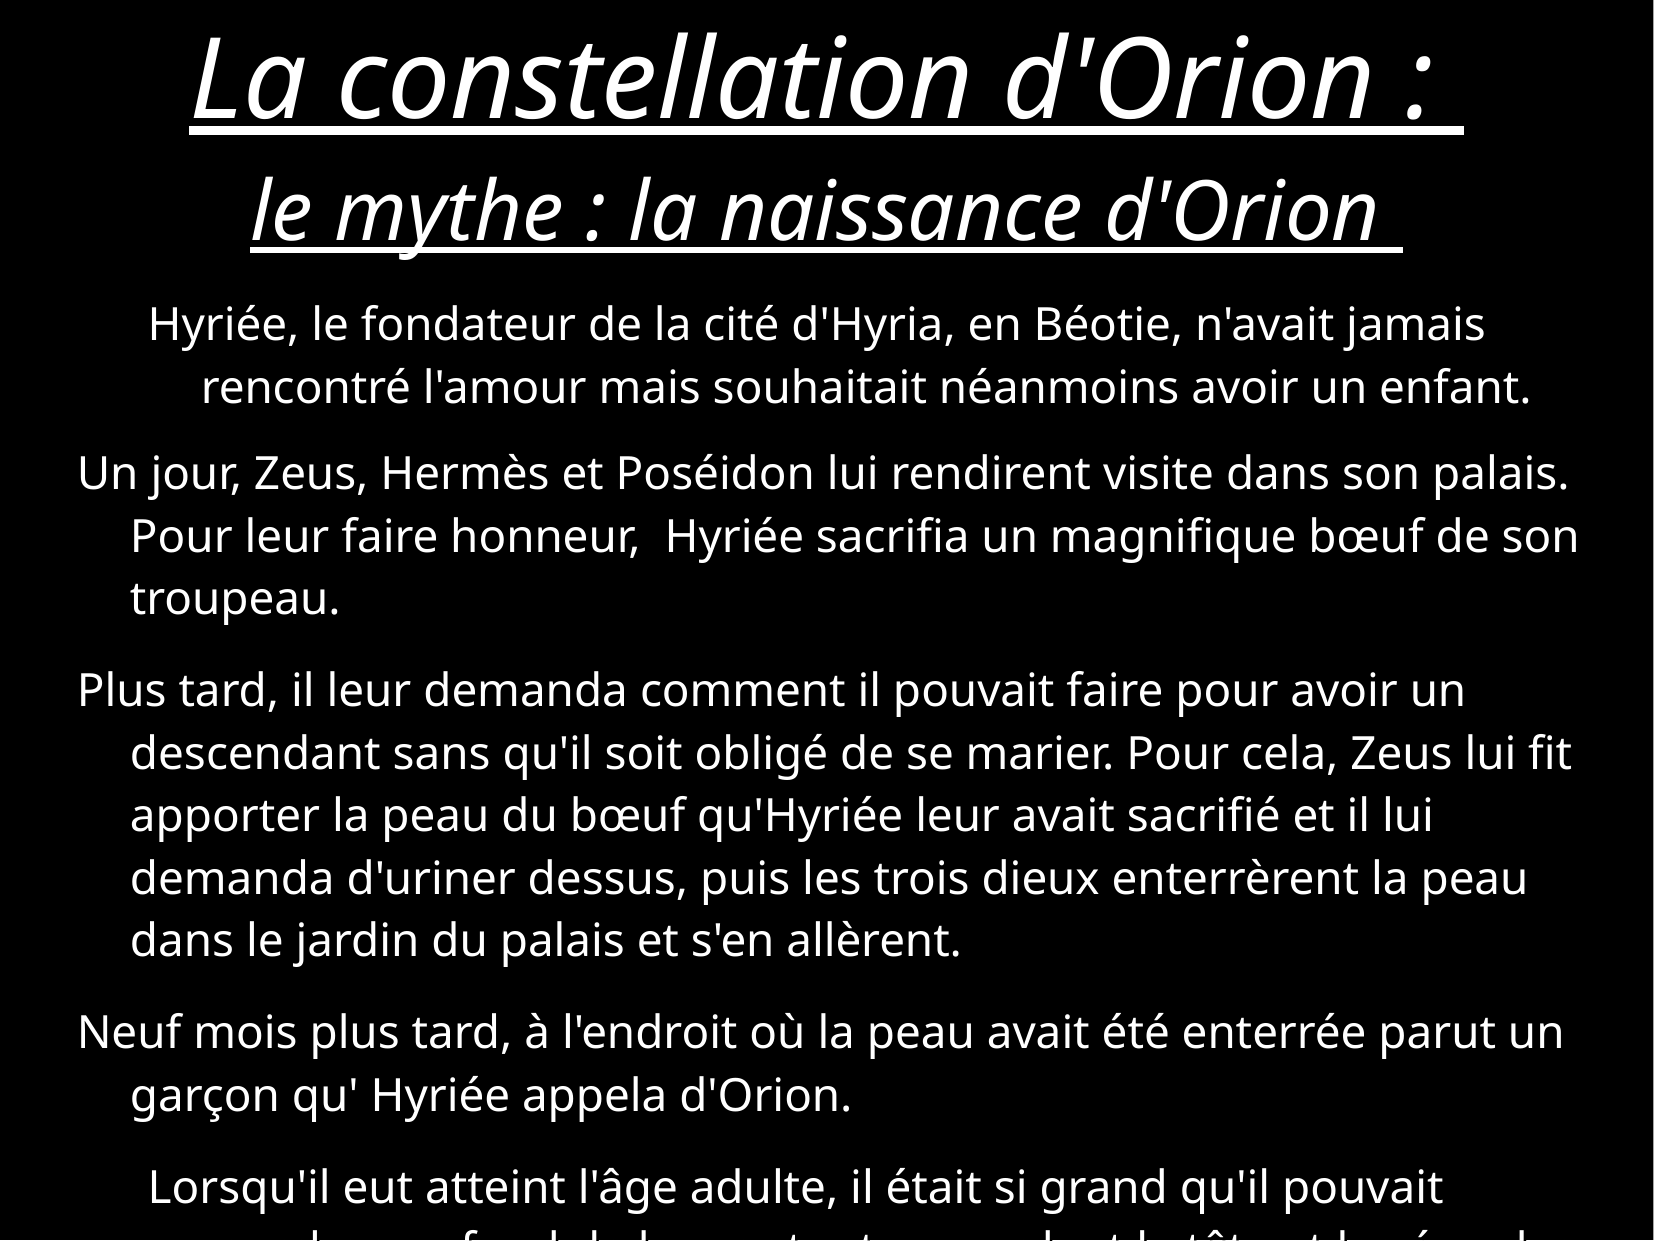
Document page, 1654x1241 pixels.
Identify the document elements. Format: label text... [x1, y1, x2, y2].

title La constellation d'Orion : le mythe : la naissance d'Orion [82, 11, 1571, 251]
list Hyriée, le fondateur de la cité d'Hyria, en Béotie, n'avait jamais rencontré l'amour mais souhaitait néanmoins avoir un enfant. Un jour, Zeus, Hermès et Poséidon lui rendirent visite dans son palais. Pour leur faire honneur, Hyriée sacrifia un magnifique bœuf de son troupeau. Plus tard, il leur demanda comment il pouvait faire pour avoir un descendant sans qu'il soit obligé de se marier. Pour cela, Zeus lui fit apporter la peau du bœuf qu'Hyriée leur avait sacrifié et il lui demanda d'uriner dessus, puis les trois dieux enterrèrent la peau dans le jardin du palais et s'en allèrent. Neuf mois plus tard, à l'endroit où la peau avait été enterrée parut un garçon qu' Hyriée appela d'Orion. Lorsqu'il eut atteint l'âge adulte, il était si grand qu'il pouvait marcher au fond de la mer tout en gardant la tête et les épaules hors de l'eau. [59, 291, 1583, 1193]
